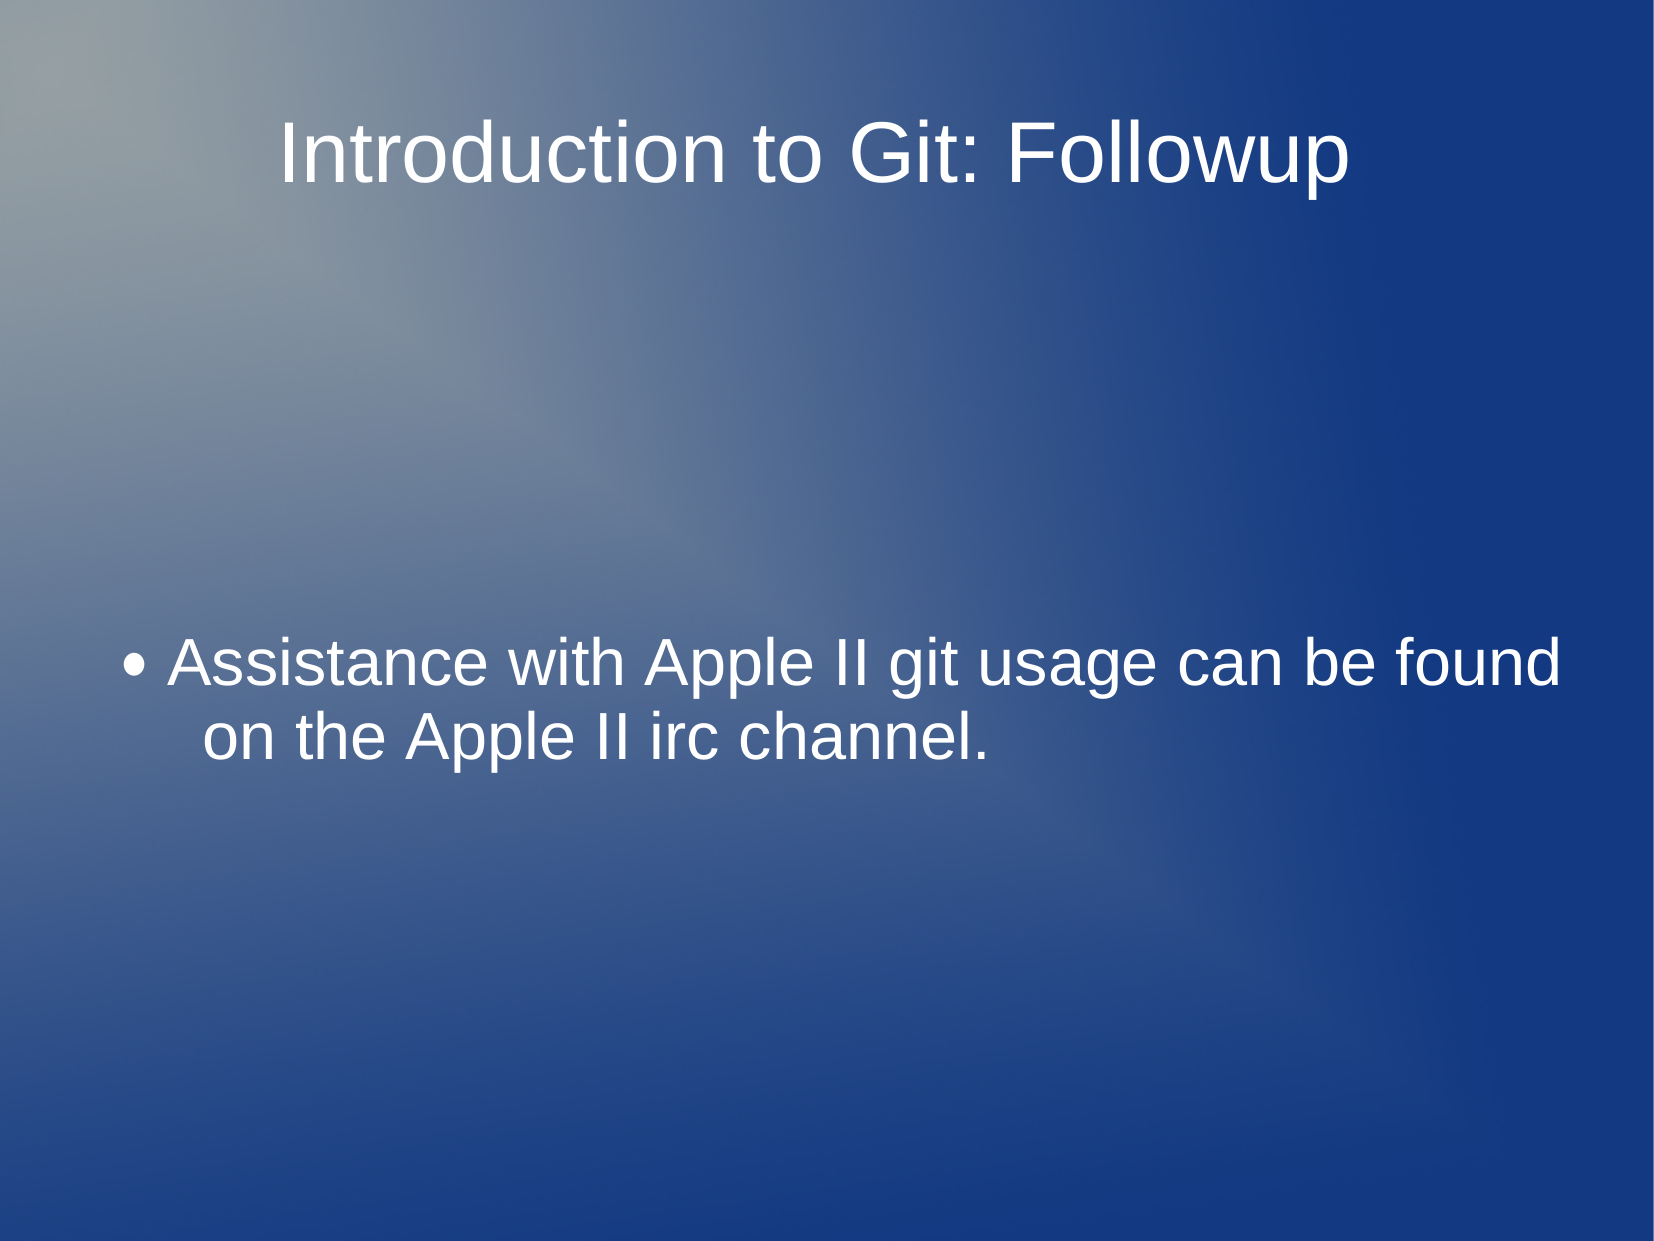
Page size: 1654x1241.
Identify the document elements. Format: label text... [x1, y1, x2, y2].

subtitle Assistance with Apple II git usage can be found on the Apple II irc channel. [82, 624, 1571, 775]
title Introduction to Git: Followup [82, 49, 1571, 257]
picture [0, 0, 1654, 1241]
